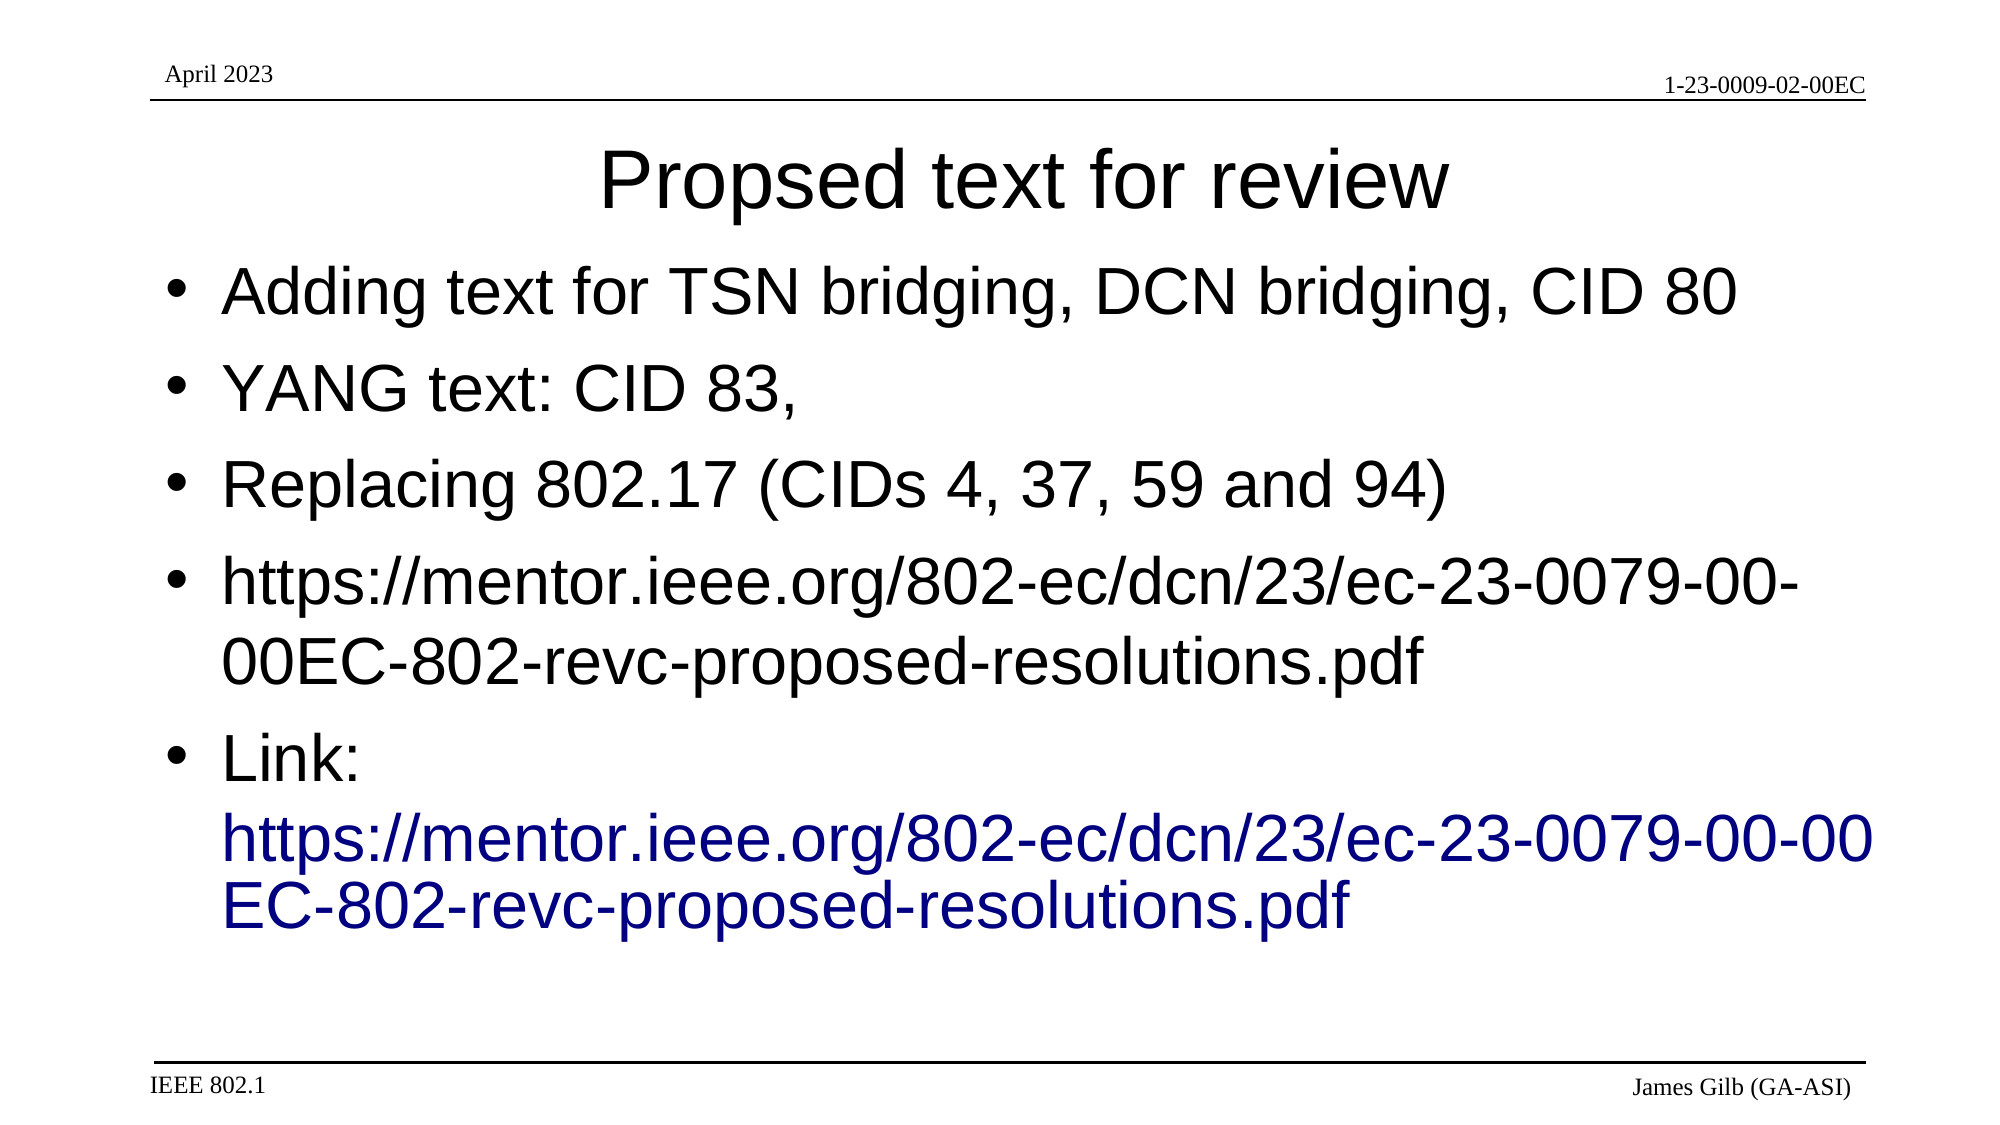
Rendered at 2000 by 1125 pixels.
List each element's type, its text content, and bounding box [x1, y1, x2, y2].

list Adding text for TSN bridging, DCN bridging, CID 80 YANG text: CID 83, Replacing 802.17 (CIDs 4, 37, 59 and 94) https://mentor.ieee.org/802-ec/dcn/23/ec-23-0079-00-00EC-802-revc-proposed-resolutions.pdf Link: https://mentor.ieee.org/802-ec/dcn/23/ec-23-0079-00-00EC-802-revc-proposed-resolutions.pdf [150, 239, 1900, 1051]
title Propsed text for review [149, 112, 1900, 238]
